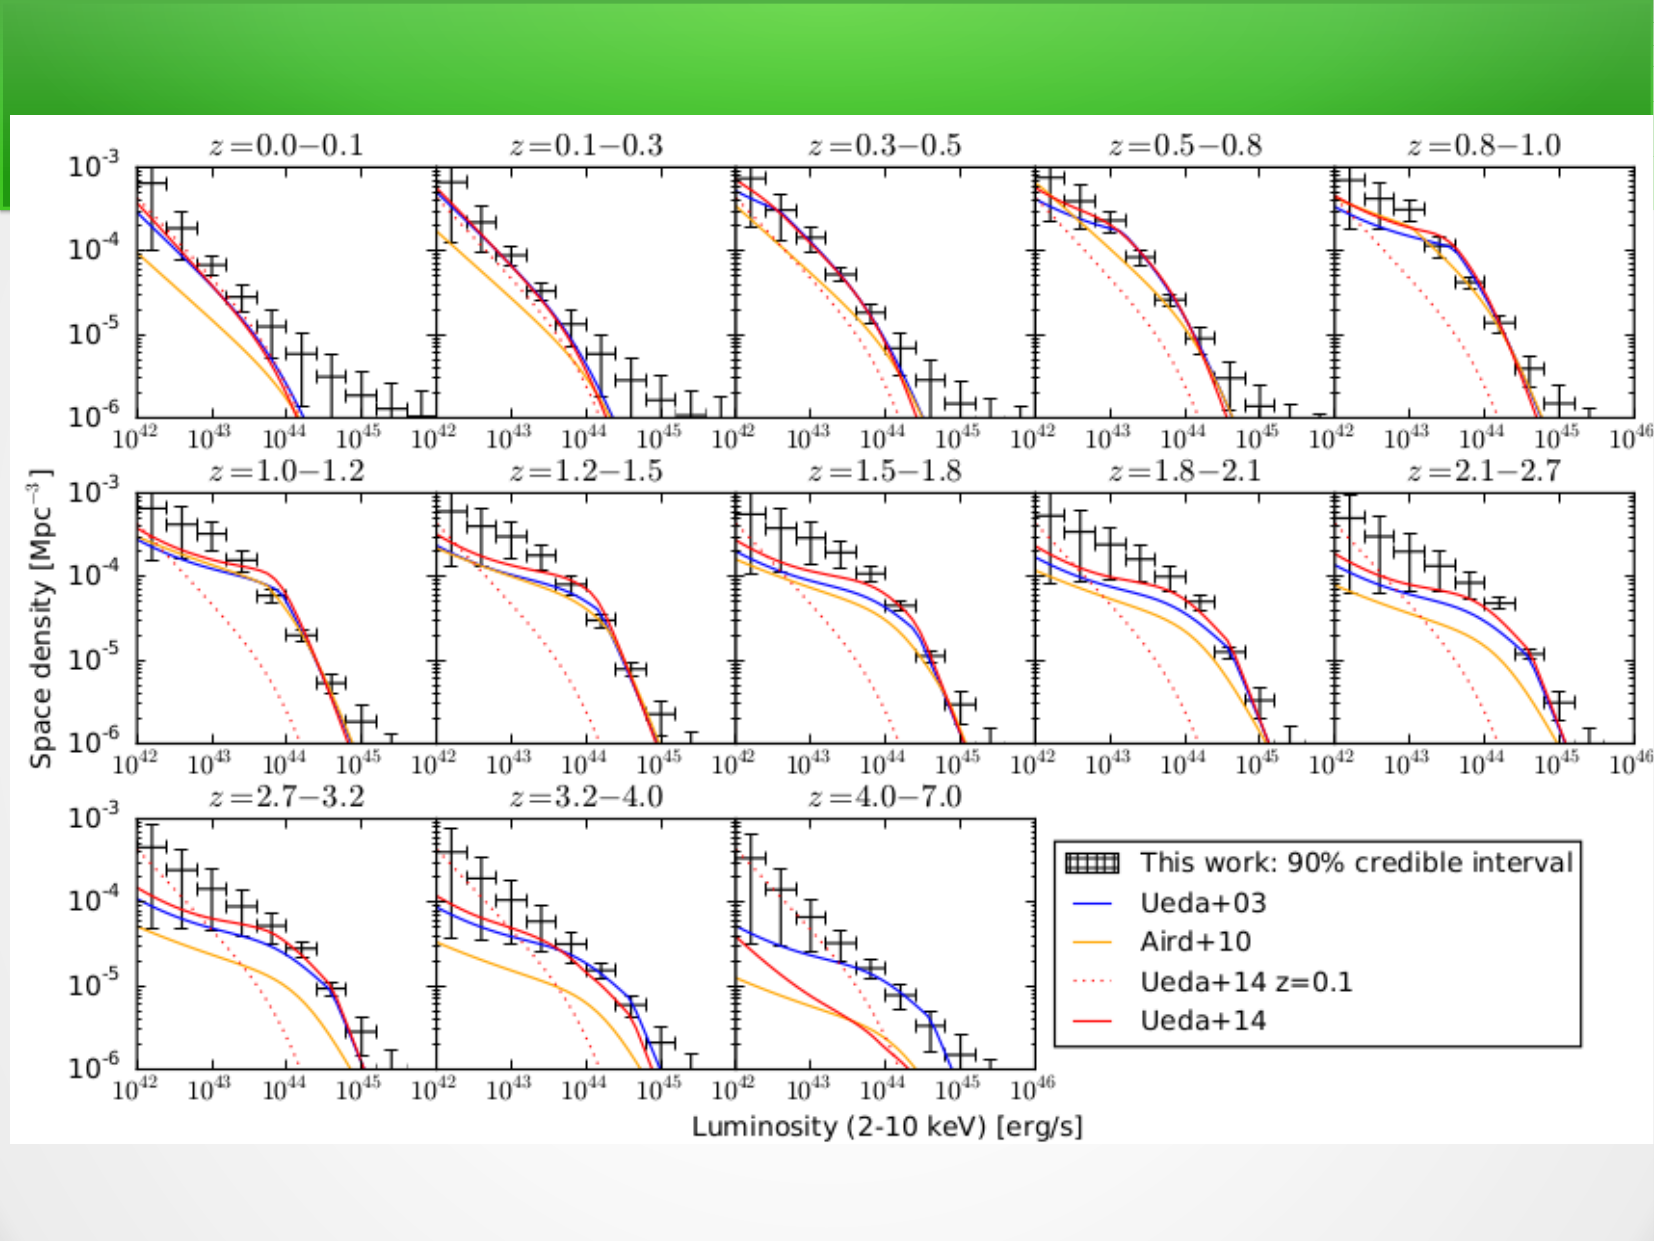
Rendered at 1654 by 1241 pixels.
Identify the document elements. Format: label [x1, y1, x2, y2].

picture [10, 115, 1654, 1144]
